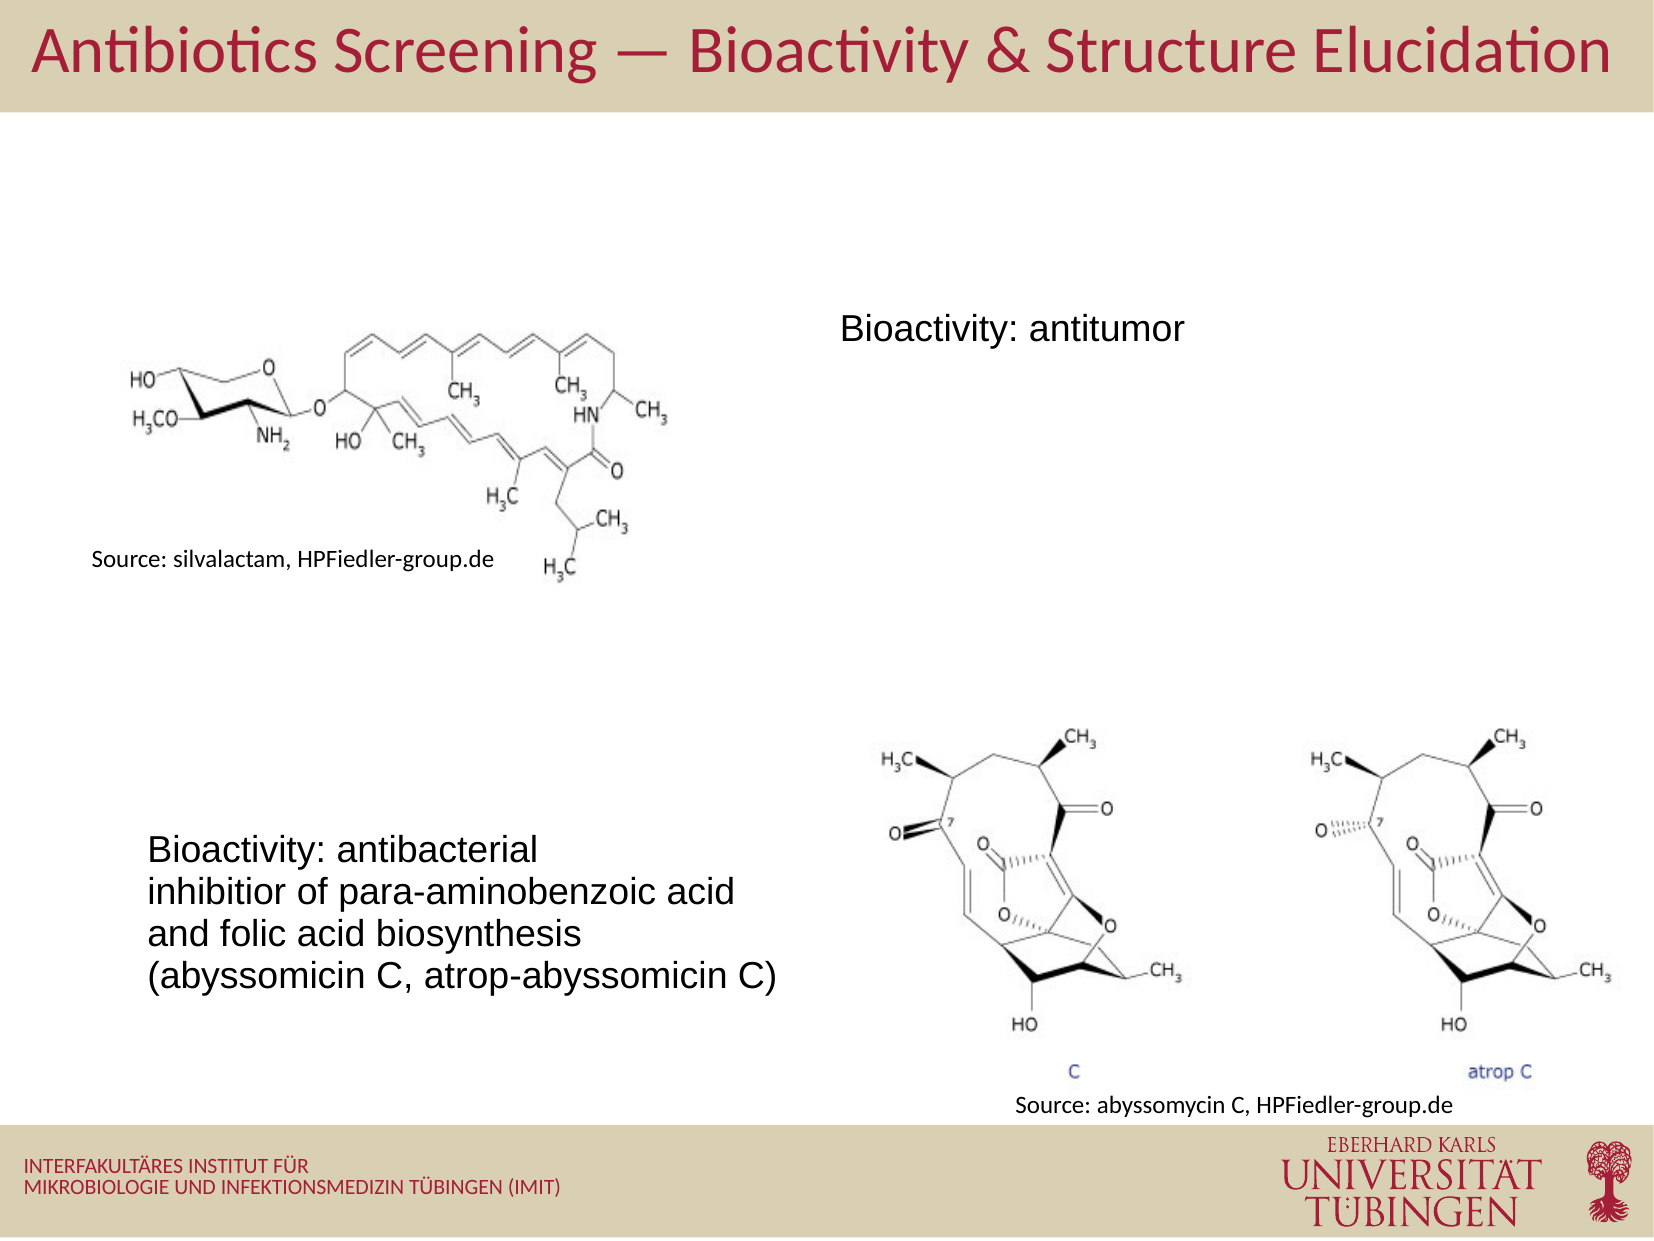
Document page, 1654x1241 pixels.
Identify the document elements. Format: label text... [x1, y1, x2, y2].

title Antibiotics Screening — Bioactivity & Structure Elucidation [31, 0, 1651, 113]
text_box Bioactivity: antitumor [825, 300, 1501, 357]
text_box Source: silvalactam, HPFiedler-group.de [76, 541, 511, 587]
picture [865, 704, 1654, 1106]
text_box Source: abyssomycin C, HPFiedler-group.de [1000, 1087, 1470, 1133]
picture [96, 262, 676, 601]
text_box Bioactivity: antibacterial inhibitior of para-aminobenzoic acid and folic acid biosynthesis (abyssomicin C, atrop-abyssomicin C) [132, 820, 808, 1004]
